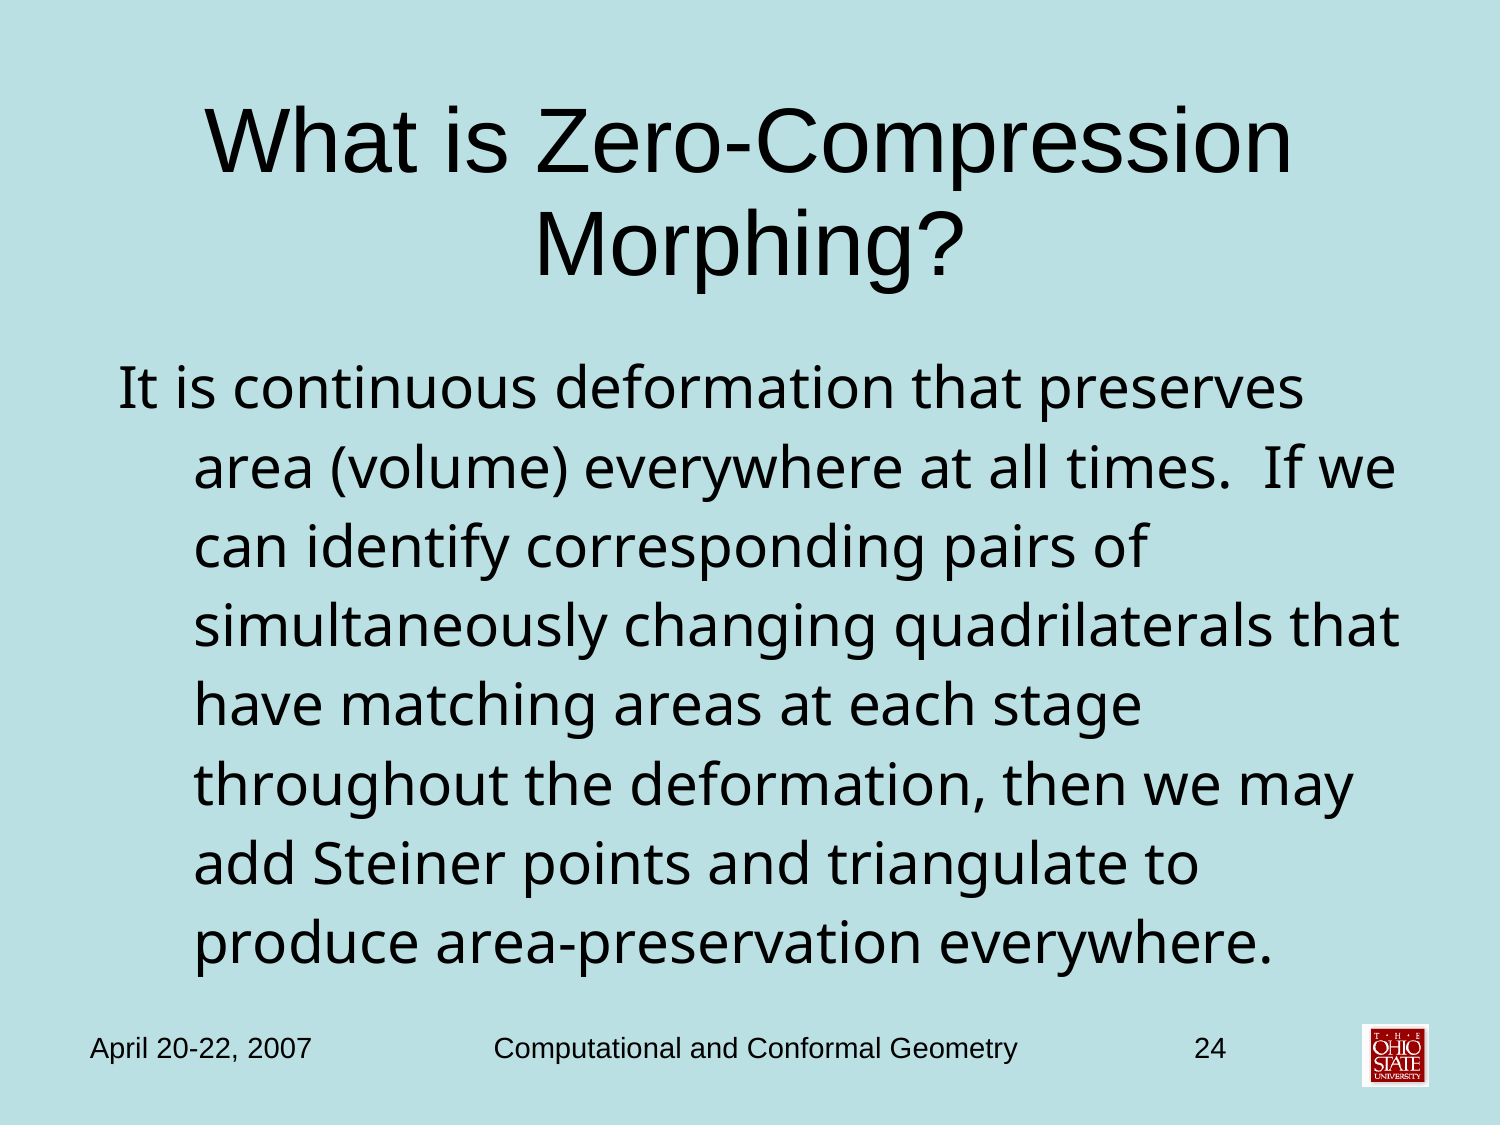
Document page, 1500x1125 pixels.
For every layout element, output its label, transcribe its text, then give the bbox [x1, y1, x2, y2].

picture [1362, 1024, 1429, 1087]
text_box It is continuous deformation that preserves area (volume) everywhere at all times. If we can identify corresponding pairs of simultaneously changing quadrilaterals that have matching areas at each stage throughout the deformation, then we may add Steiner points and triangulate to produce area-preservation everywhere. [103, 338, 1417, 989]
title What is Zero-Compression Morphing? [0, 74, 1500, 310]
